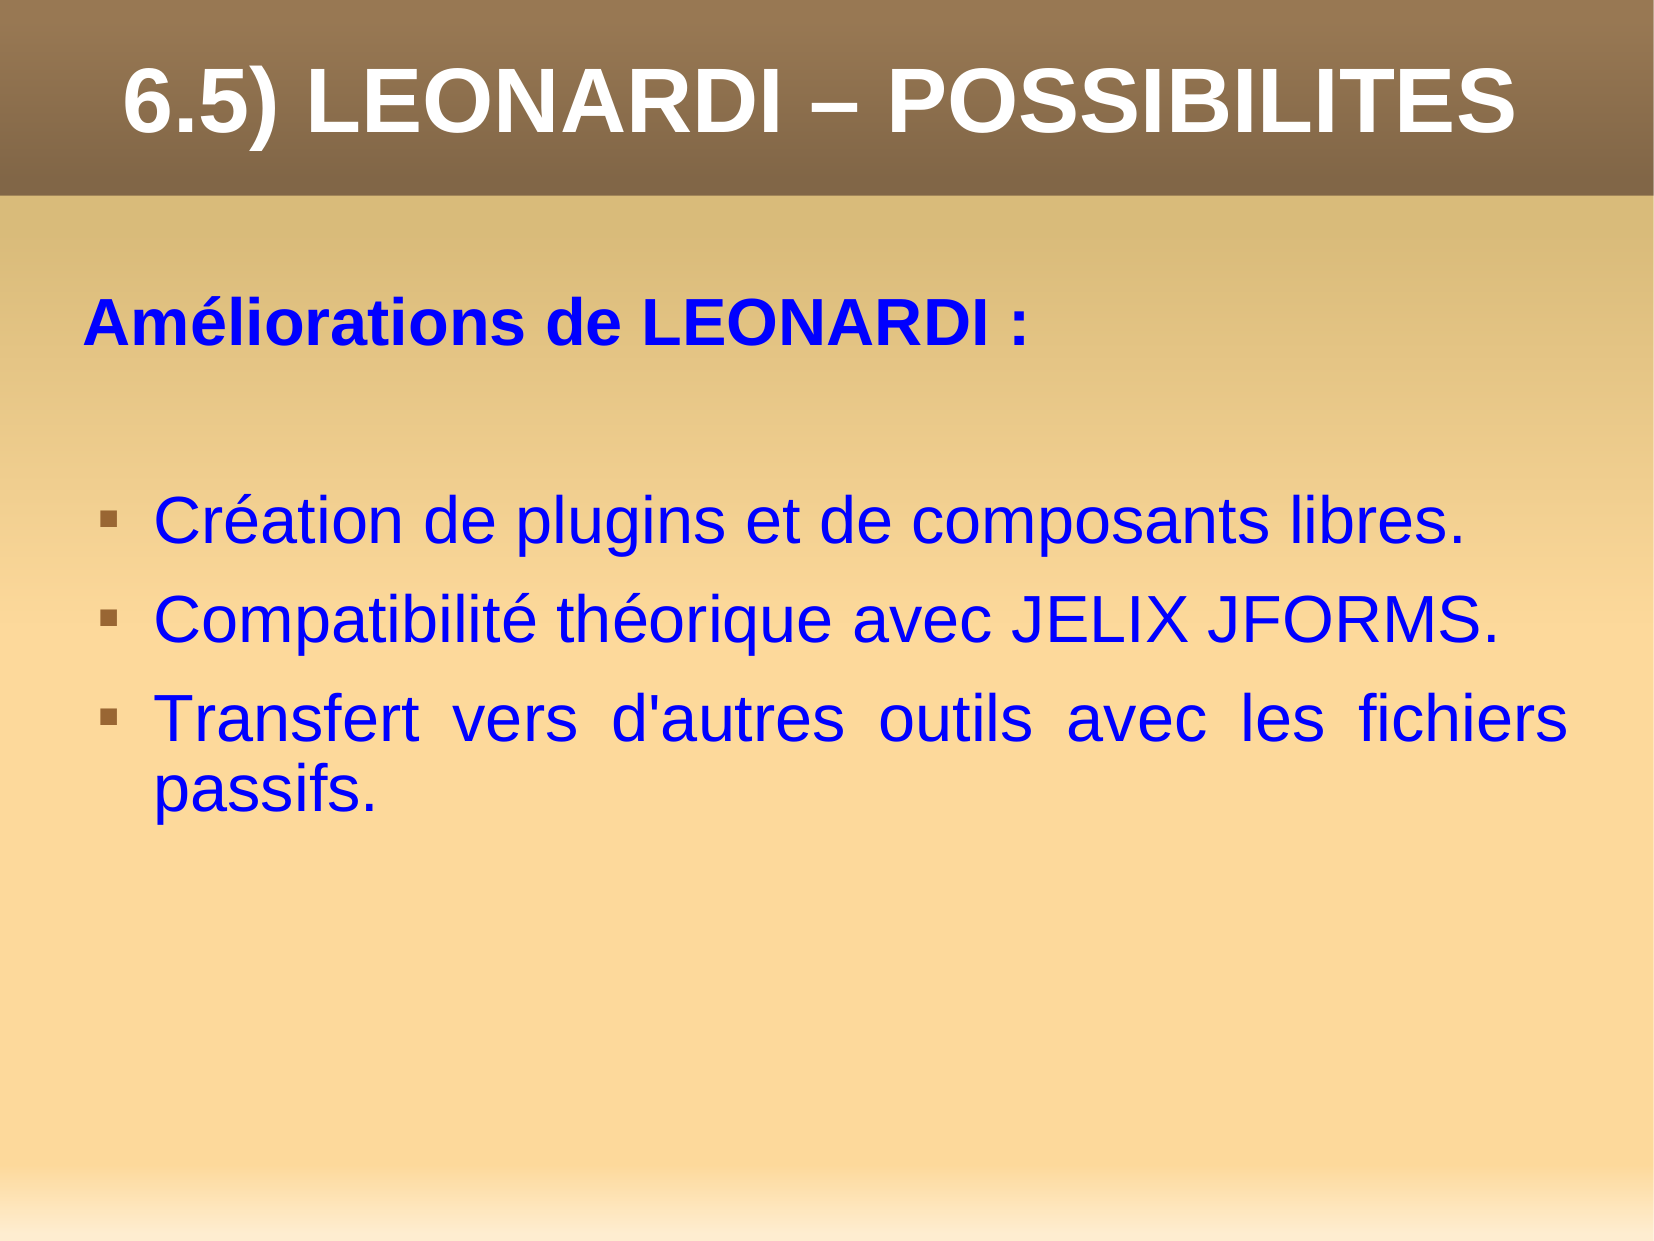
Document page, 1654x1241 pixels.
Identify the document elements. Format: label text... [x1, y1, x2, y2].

list Améliorations de LEONARDI : Création de plugins et de composants libres. Compatibilité théorique avec JELIX JFORMS. Transfert vers d'autres outils avec les fichiers passifs. [82, 290, 1571, 1094]
picture [0, 0, 1654, 1241]
title 6.5) LEONARDI – POSSIBILITES [76, 7, 1565, 200]
